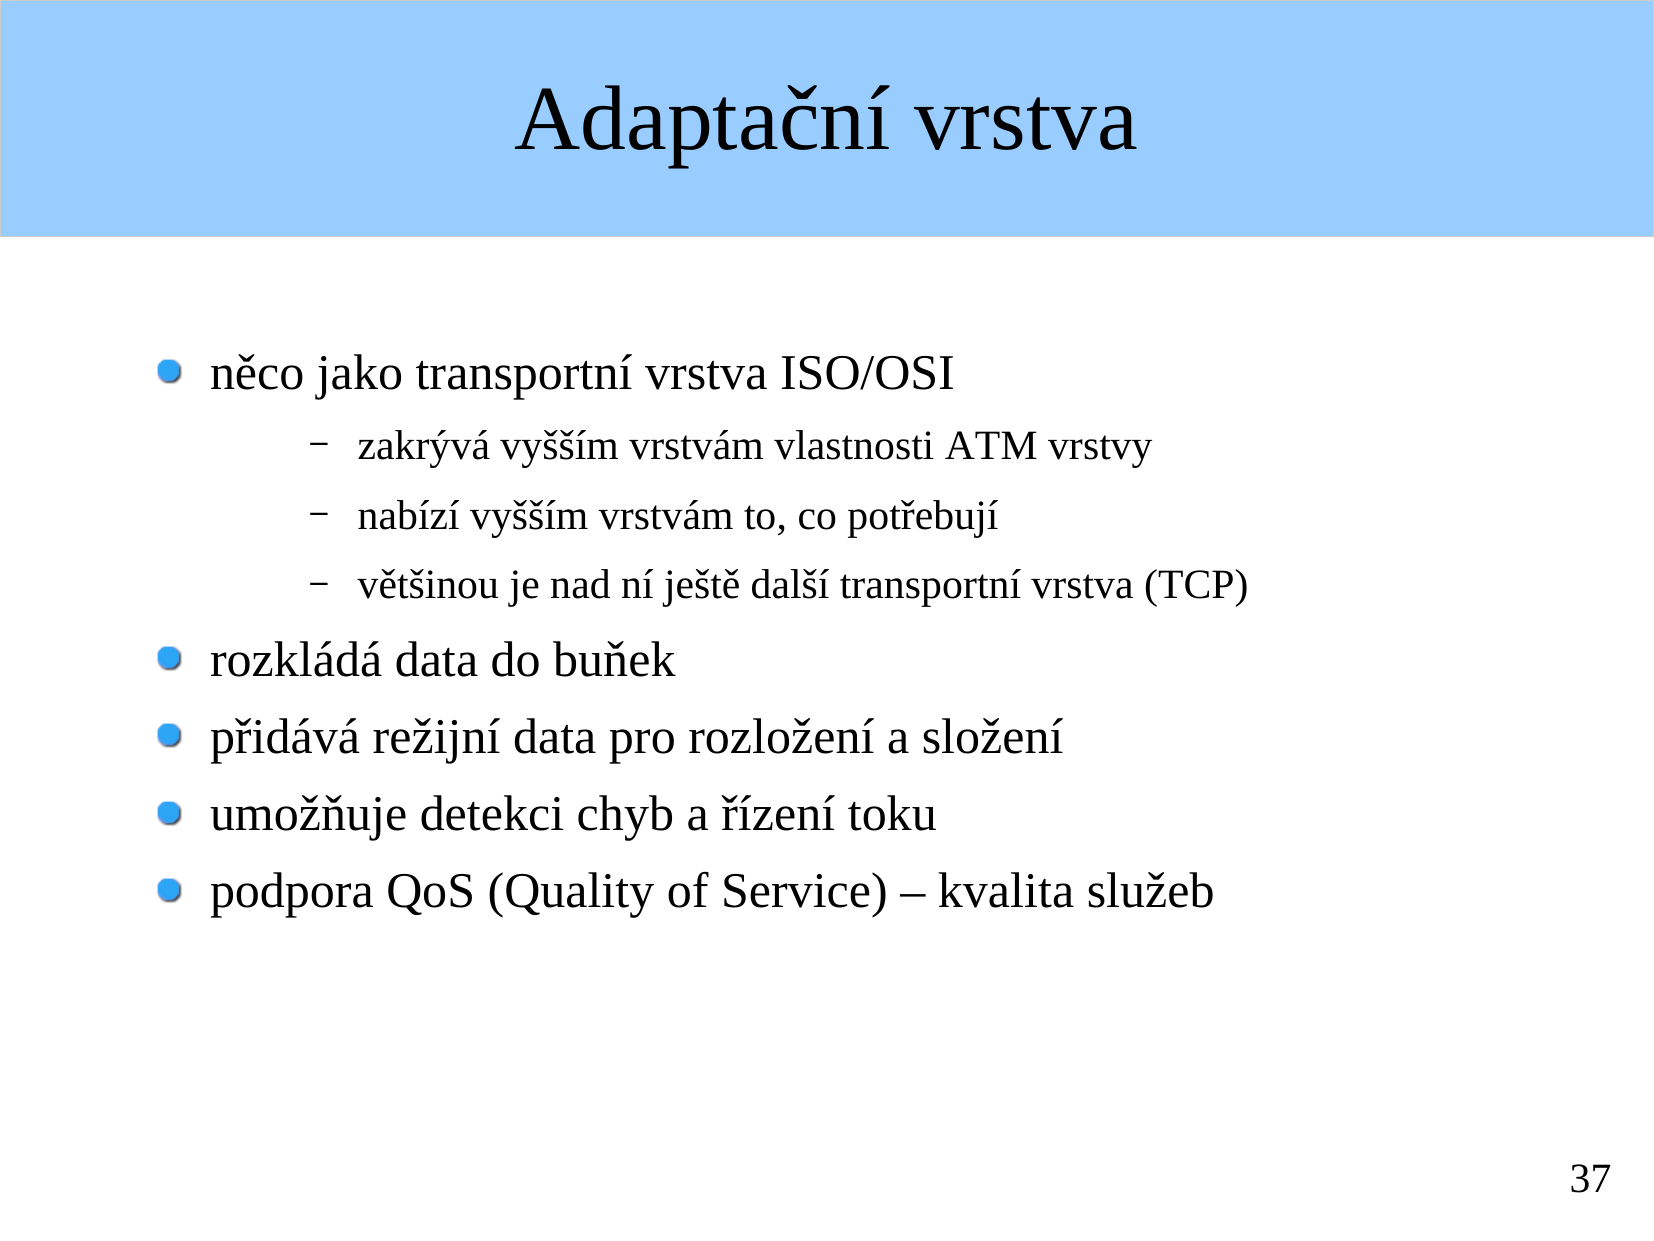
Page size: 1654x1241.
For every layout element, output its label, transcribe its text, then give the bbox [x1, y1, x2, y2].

list něco jako transportní vrstva ISO/OSI zakrývá vyšším vrstvám vlastnosti ATM vrstvy nabízí vyšším vrstvám to, co potřebují většinou je nad ní ještě další transportní vrstva (TCP) rozkládá data do buňek přidává režijní data pro rozložení a složení umožňuje detekci chyb a řízení toku podpora QoS (Quality of Service) – kvalita služeb [121, 344, 1534, 1152]
title Adaptační vrstva [0, 0, 1654, 237]
